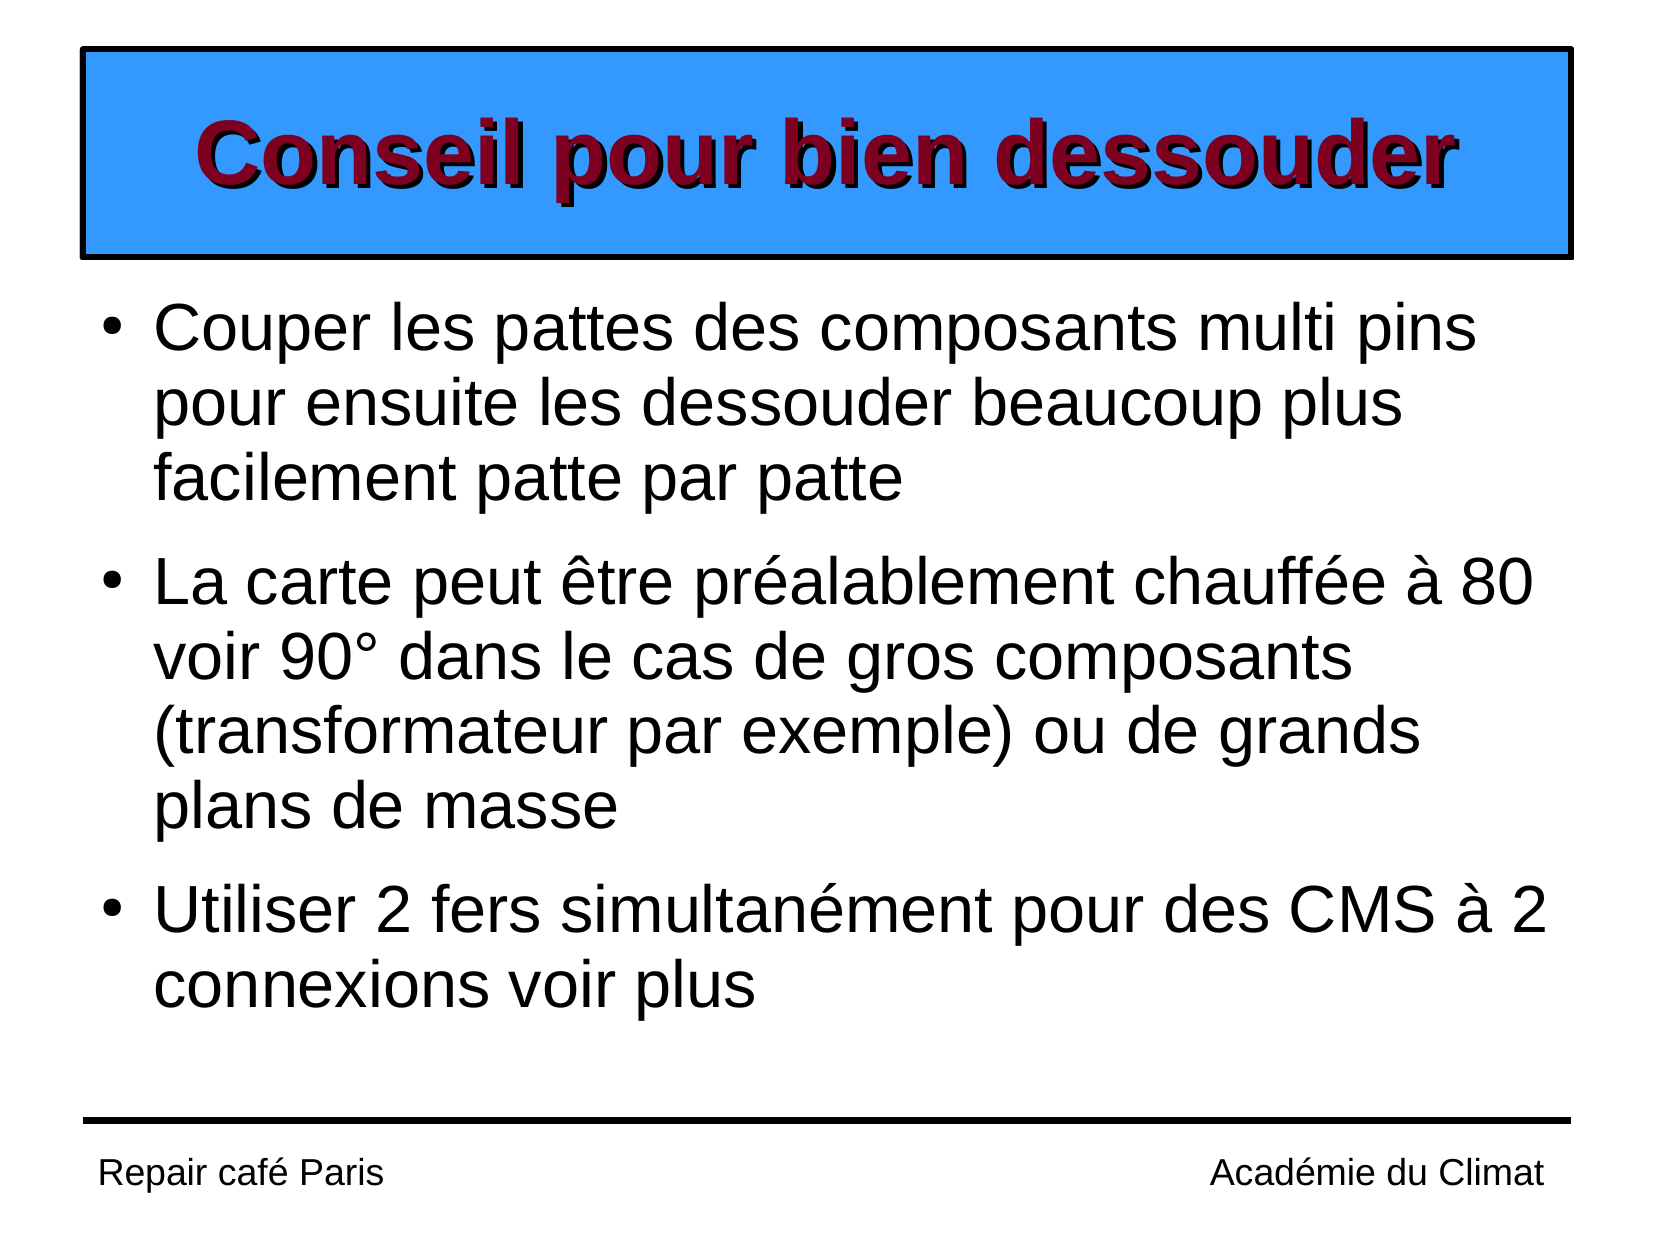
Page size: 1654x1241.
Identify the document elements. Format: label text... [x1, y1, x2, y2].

text_box Repair café Paris Académie du Climat [82, 1144, 1571, 1201]
title Conseil pour bien dessouder [82, 49, 1571, 257]
list Couper les pattes des composants multi pins pour ensuite les dessouder beaucoup plus facilement patte par patte La carte peut être préalablement chauffée à 80 voir 90° dans le cas de gros composants (transformateur par exemple) ou de grands plans de masse Utiliser 2 fers simultanément pour des CMS à 2 connexions voir plus [82, 290, 1571, 1023]
